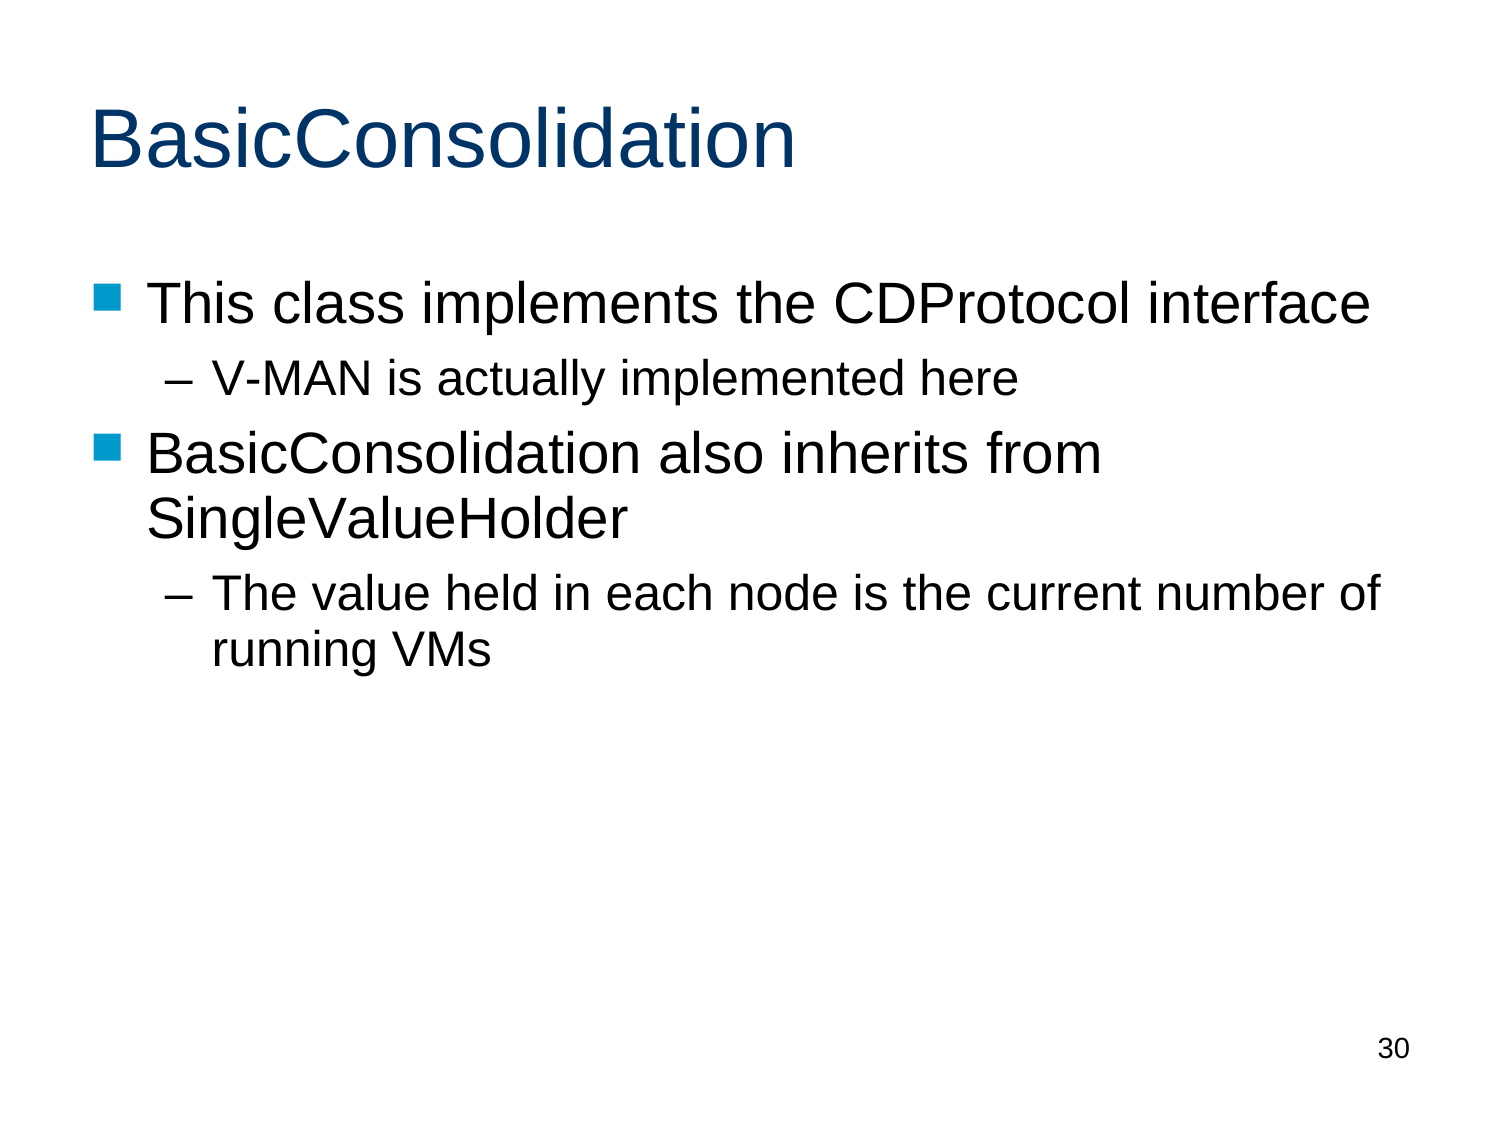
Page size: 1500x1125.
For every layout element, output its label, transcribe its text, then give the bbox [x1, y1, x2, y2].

title BasicConsolidation [75, 44, 1425, 233]
list This class implements the CDProtocol interface V-MAN is actually implemented here BasicConsolidation also inherits from SingleValueHolder The value held in each node is the current number of running VMs [75, 263, 1425, 1007]
